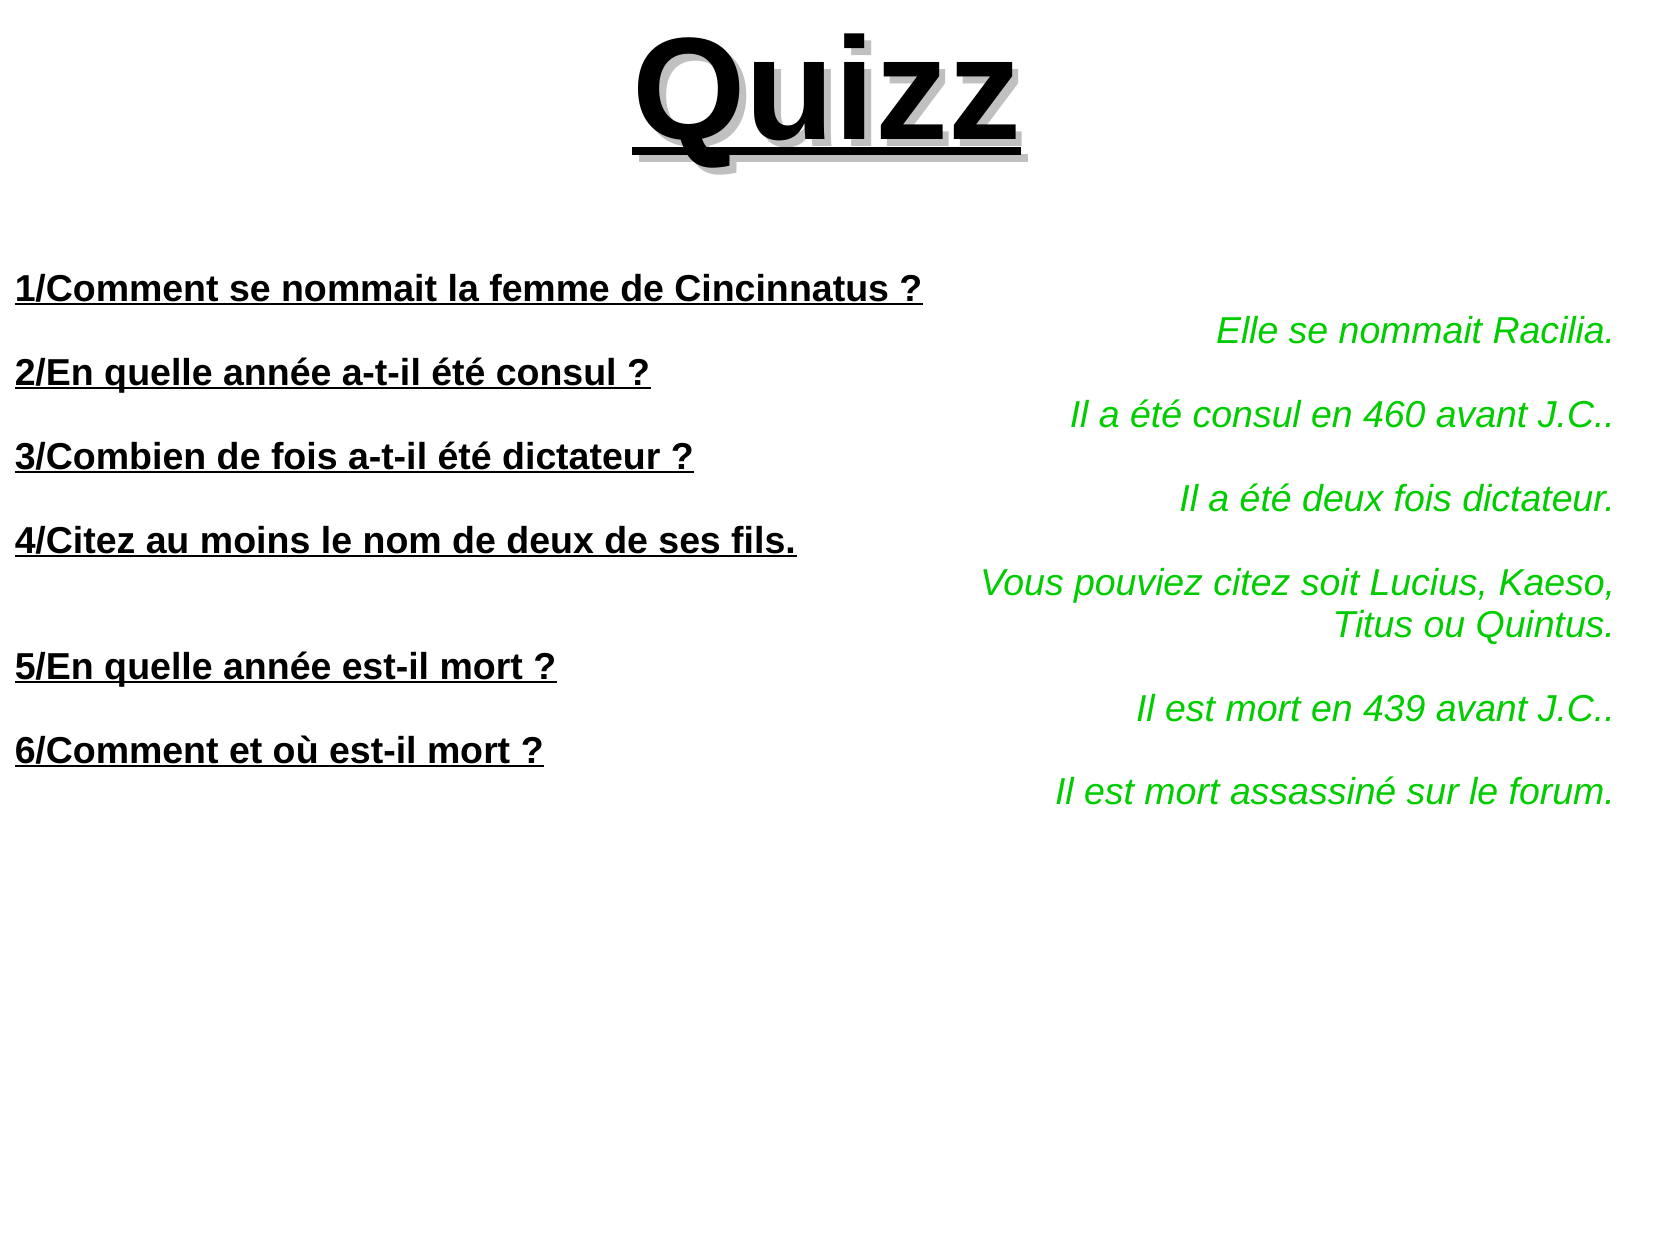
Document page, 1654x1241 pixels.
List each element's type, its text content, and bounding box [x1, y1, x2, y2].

text_box Quizz [0, 0, 1654, 178]
text_box 1/Comment se nommait la femme de Cincinnatus ? Elle se nommait Racilia. 2/En quelle année a-t-il été consul ? Il a été consul en 460 avant J.C.. 3/Combien de fois a-t-il été dictateur ? Il a été deux fois dictateur. 4/Citez au moins le nom de deux de ses fils. Vous pouviez citez soit Lucius, Kaeso, Titus ou Quintus. 5/En quelle année est-il mort ? Il est mort en 439 avant J.C.. 6/Comment et où est-il mort ? Il est mort assassiné sur le forum. [0, 259, 1630, 1241]
